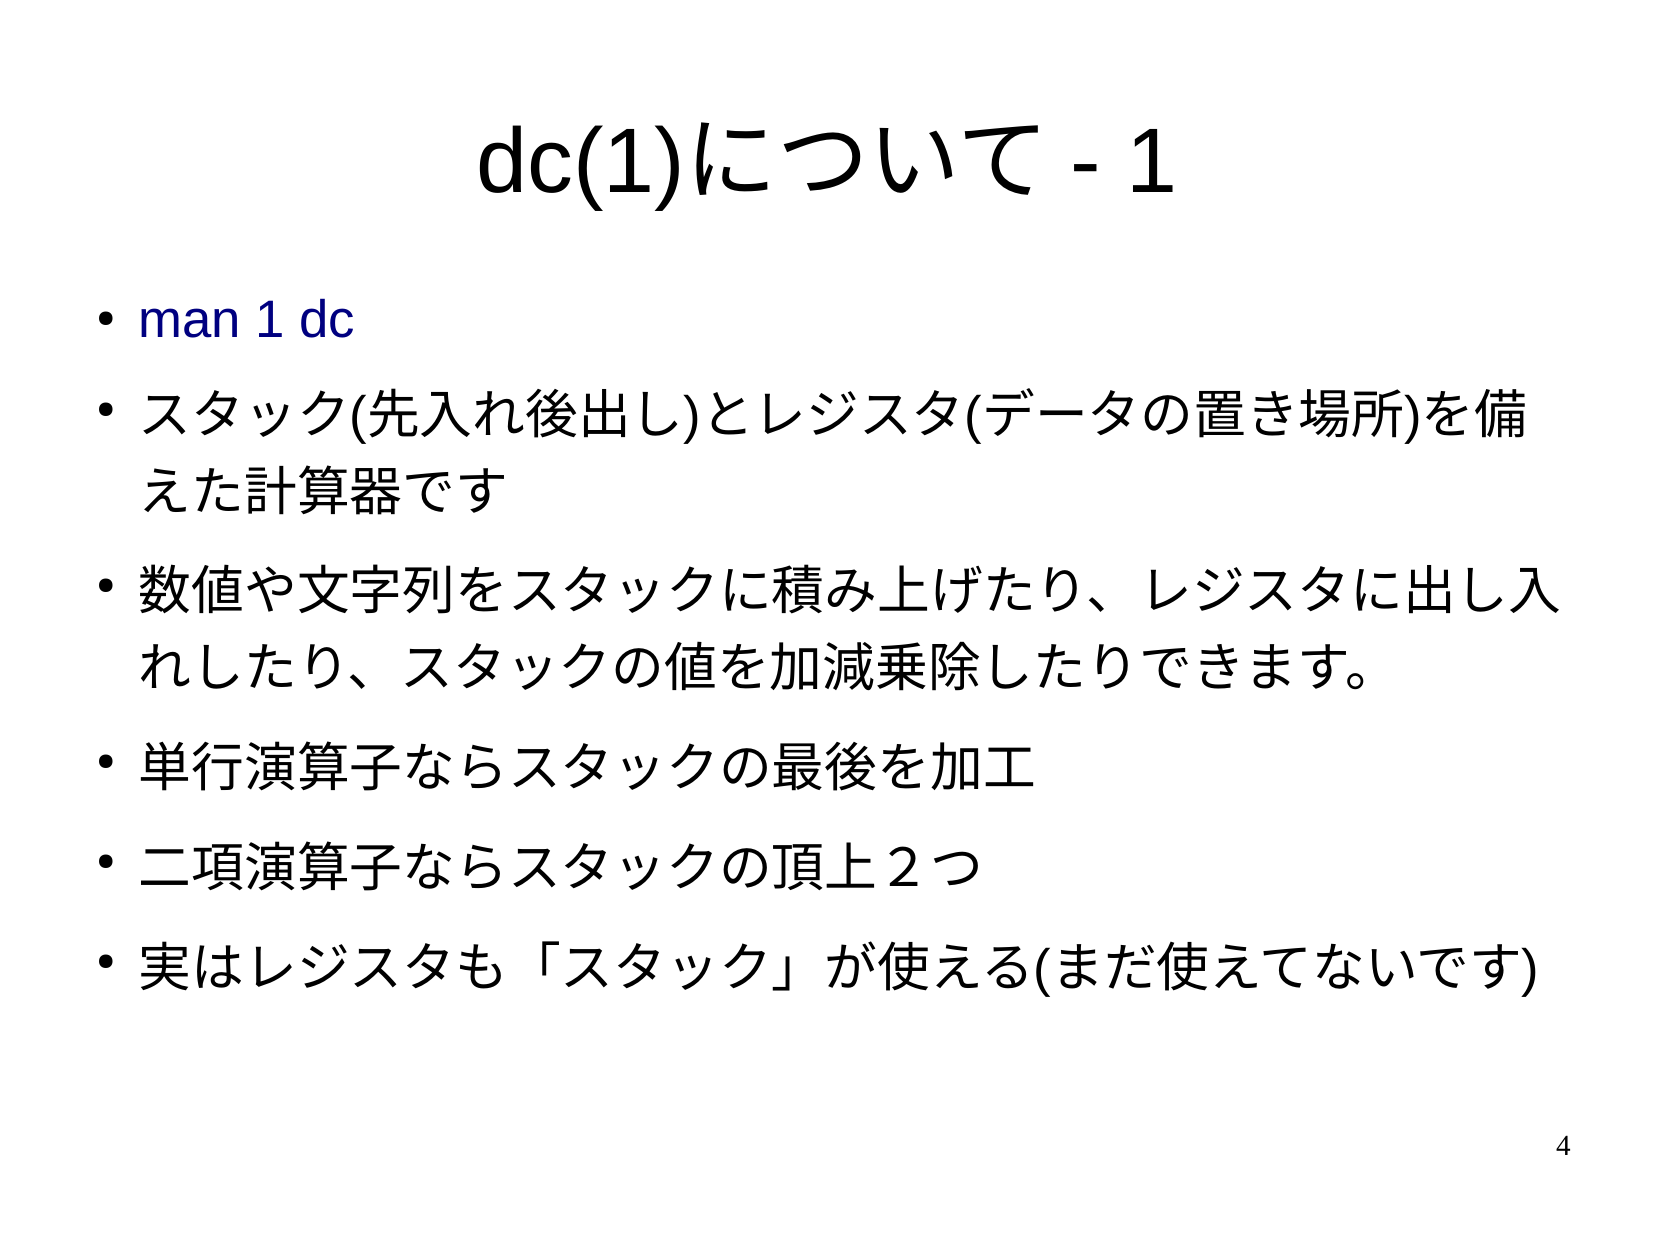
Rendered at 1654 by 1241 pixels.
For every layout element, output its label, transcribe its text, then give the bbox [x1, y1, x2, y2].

list man 1 dc スタック(先入れ後出し)とレジスタ(データの置き場所)を備えた計算器です 数値や文字列をスタックに積み上げたり、レジスタに出し入れしたり、スタックの値を加減乗除したりできます。 単行演算子ならスタックの最後を加工 二項演算子ならスタックの頂上２つ 実はレジスタも「スタック」が使える(まだ使えてないです) [82, 290, 1571, 1010]
title dc(1)について - 1 [82, 49, 1571, 257]
